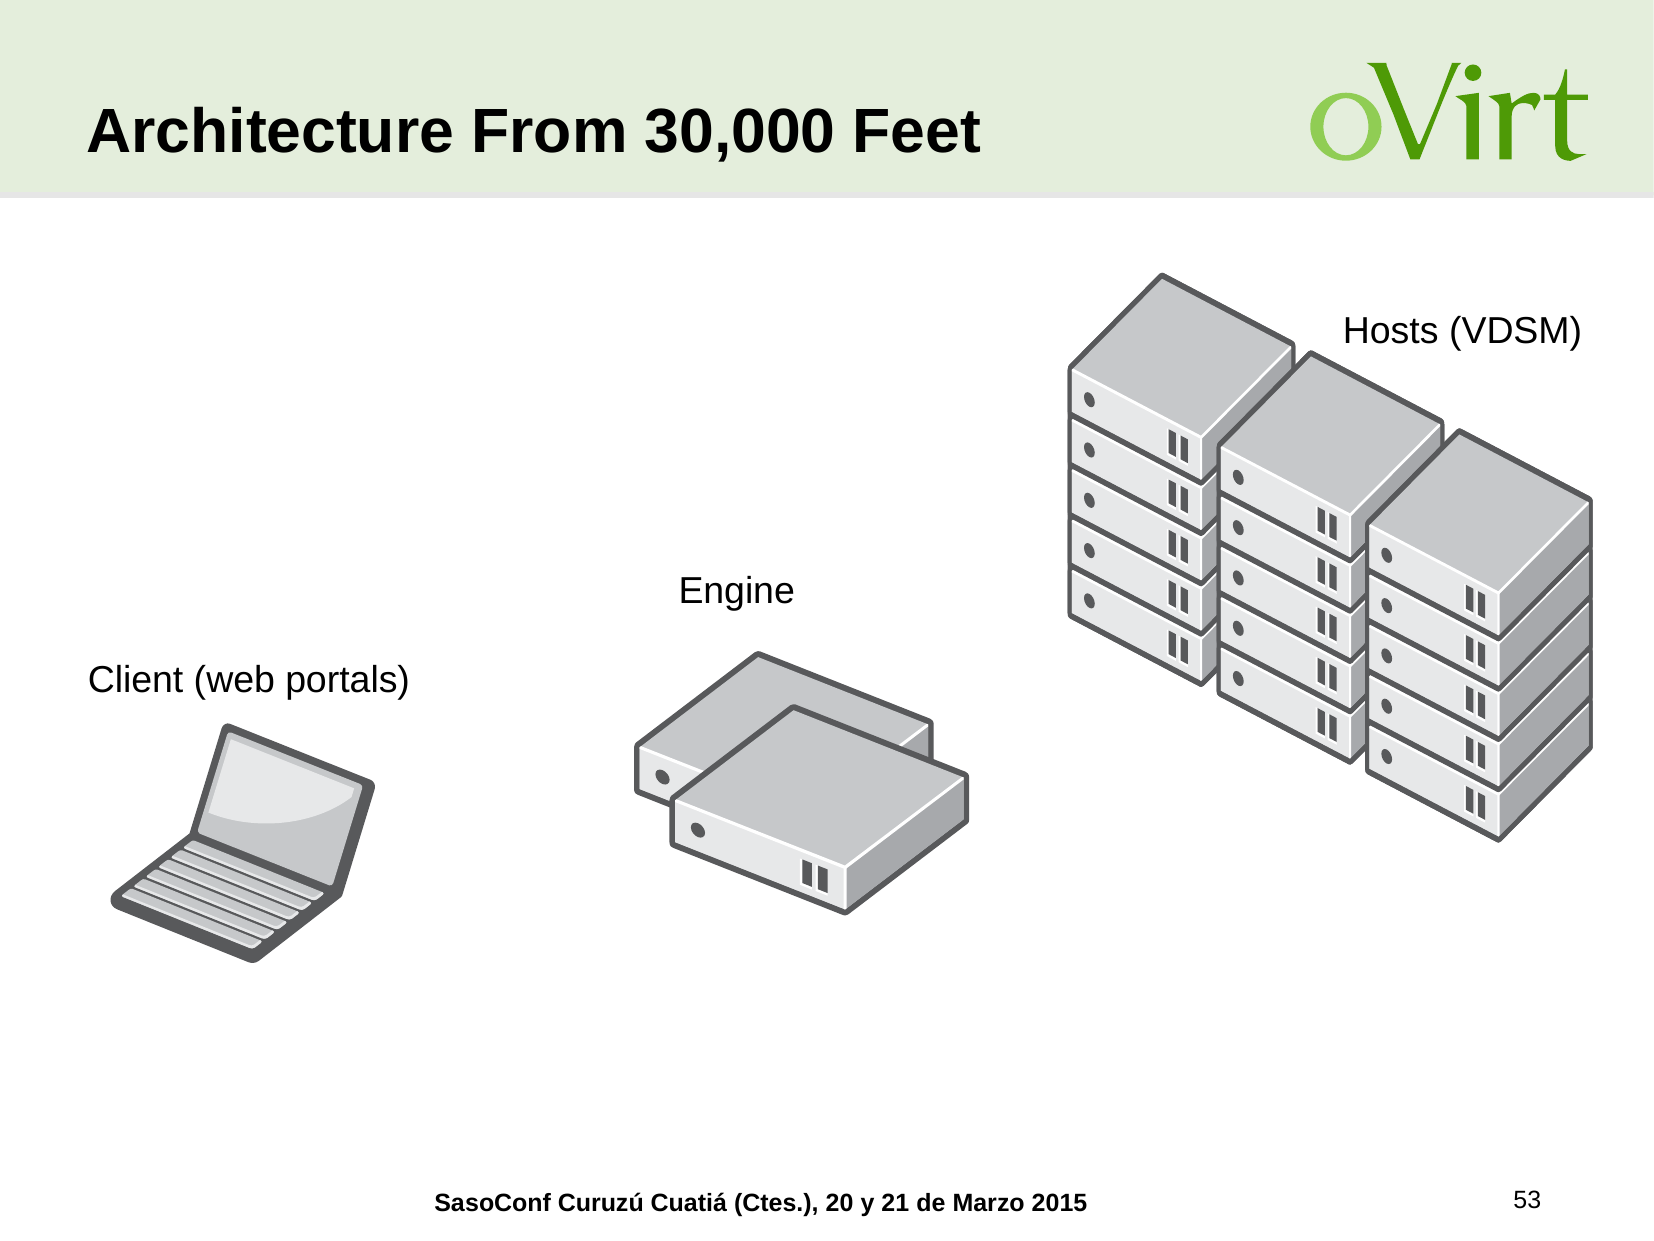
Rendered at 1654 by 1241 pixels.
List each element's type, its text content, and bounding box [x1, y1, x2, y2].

text_box Hosts (VDSM) [1328, 302, 1654, 360]
title Architecture From 30,000 Feet [86, 36, 1307, 225]
text_box Engine [663, 562, 852, 620]
text_box Client (web portals) [73, 651, 449, 709]
picture [634, 651, 970, 916]
picture [110, 723, 376, 963]
picture [1067, 272, 1593, 843]
